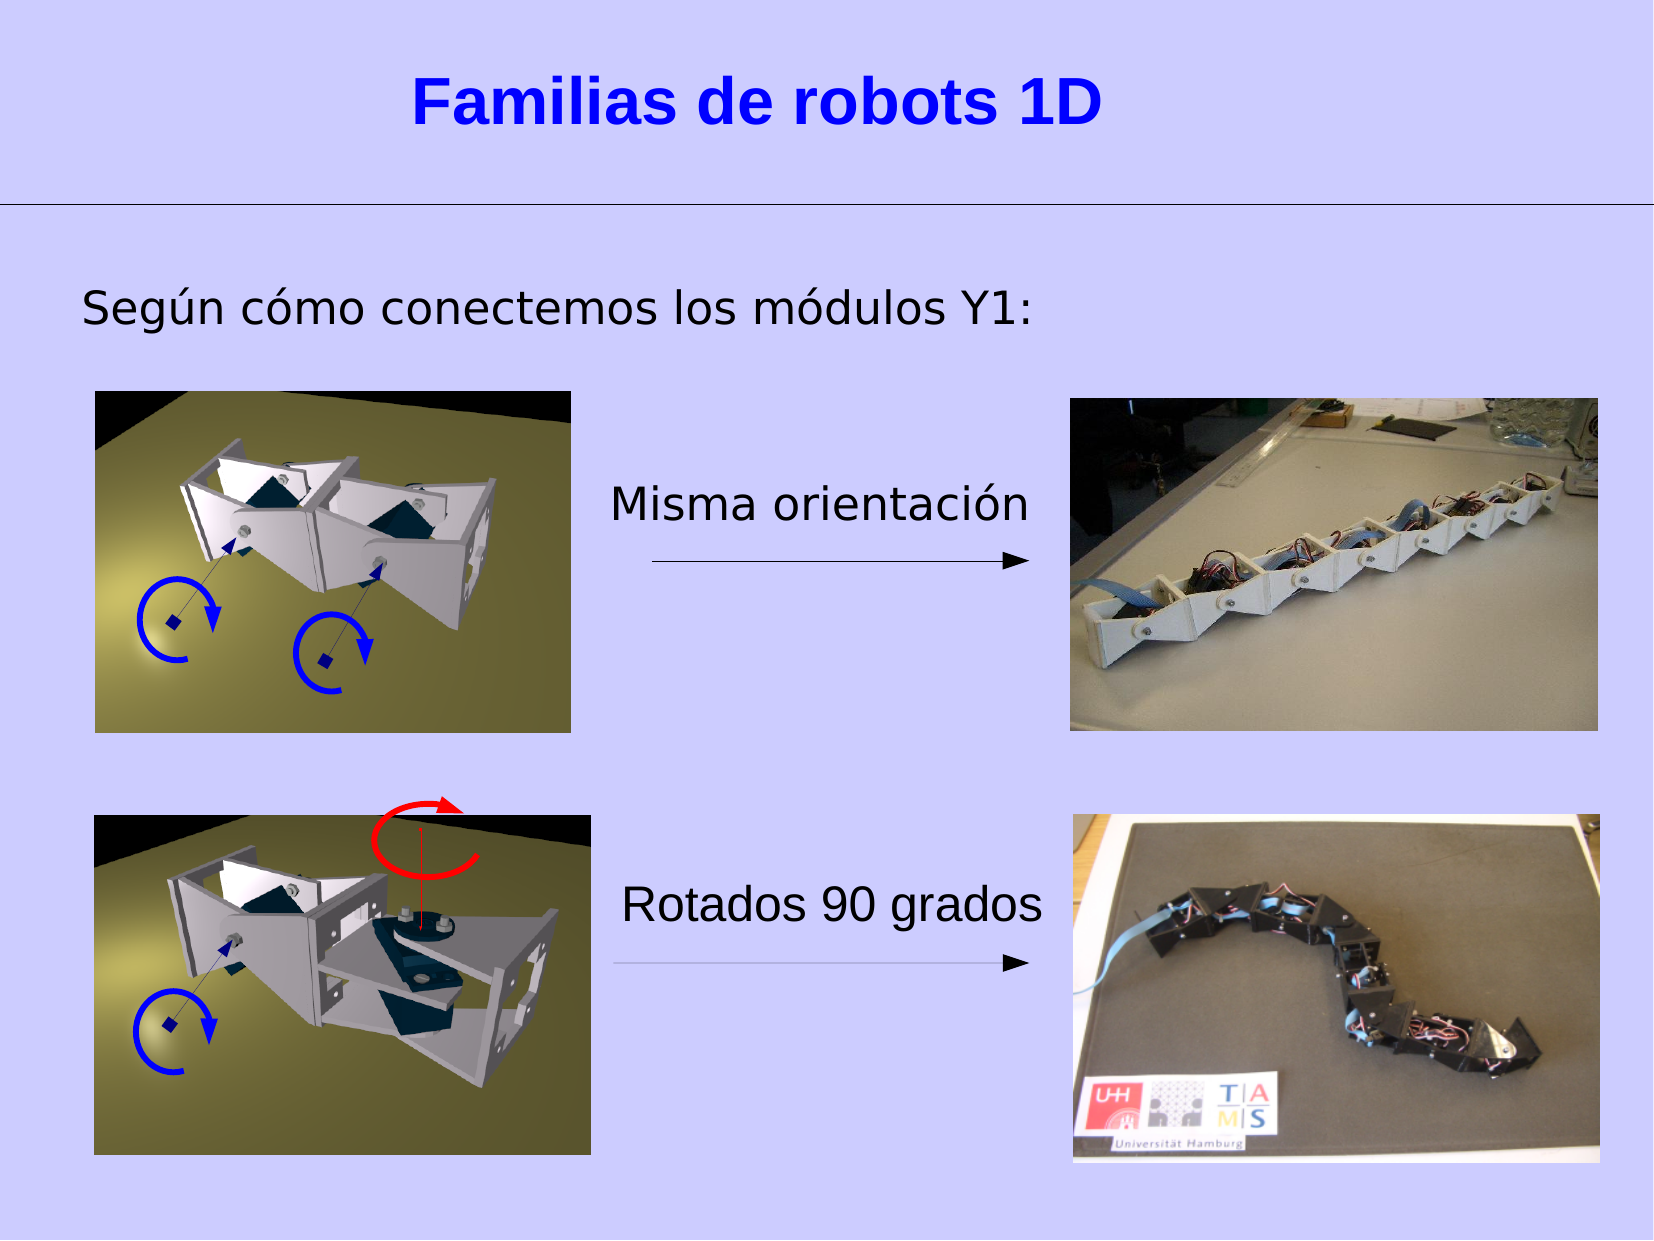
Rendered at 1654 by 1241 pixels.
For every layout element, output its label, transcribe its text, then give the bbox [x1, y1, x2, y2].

text_box Rotados 90 grados [621, 876, 1035, 933]
title Familias de robots 1D [120, 0, 1396, 191]
text_box Misma orientación [609, 478, 1023, 532]
text_box Según cómo conectemos los módulos Y1: [67, 279, 1570, 358]
picture [95, 391, 571, 733]
picture [1073, 814, 1600, 1163]
picture [94, 815, 591, 1155]
picture [1070, 398, 1598, 731]
